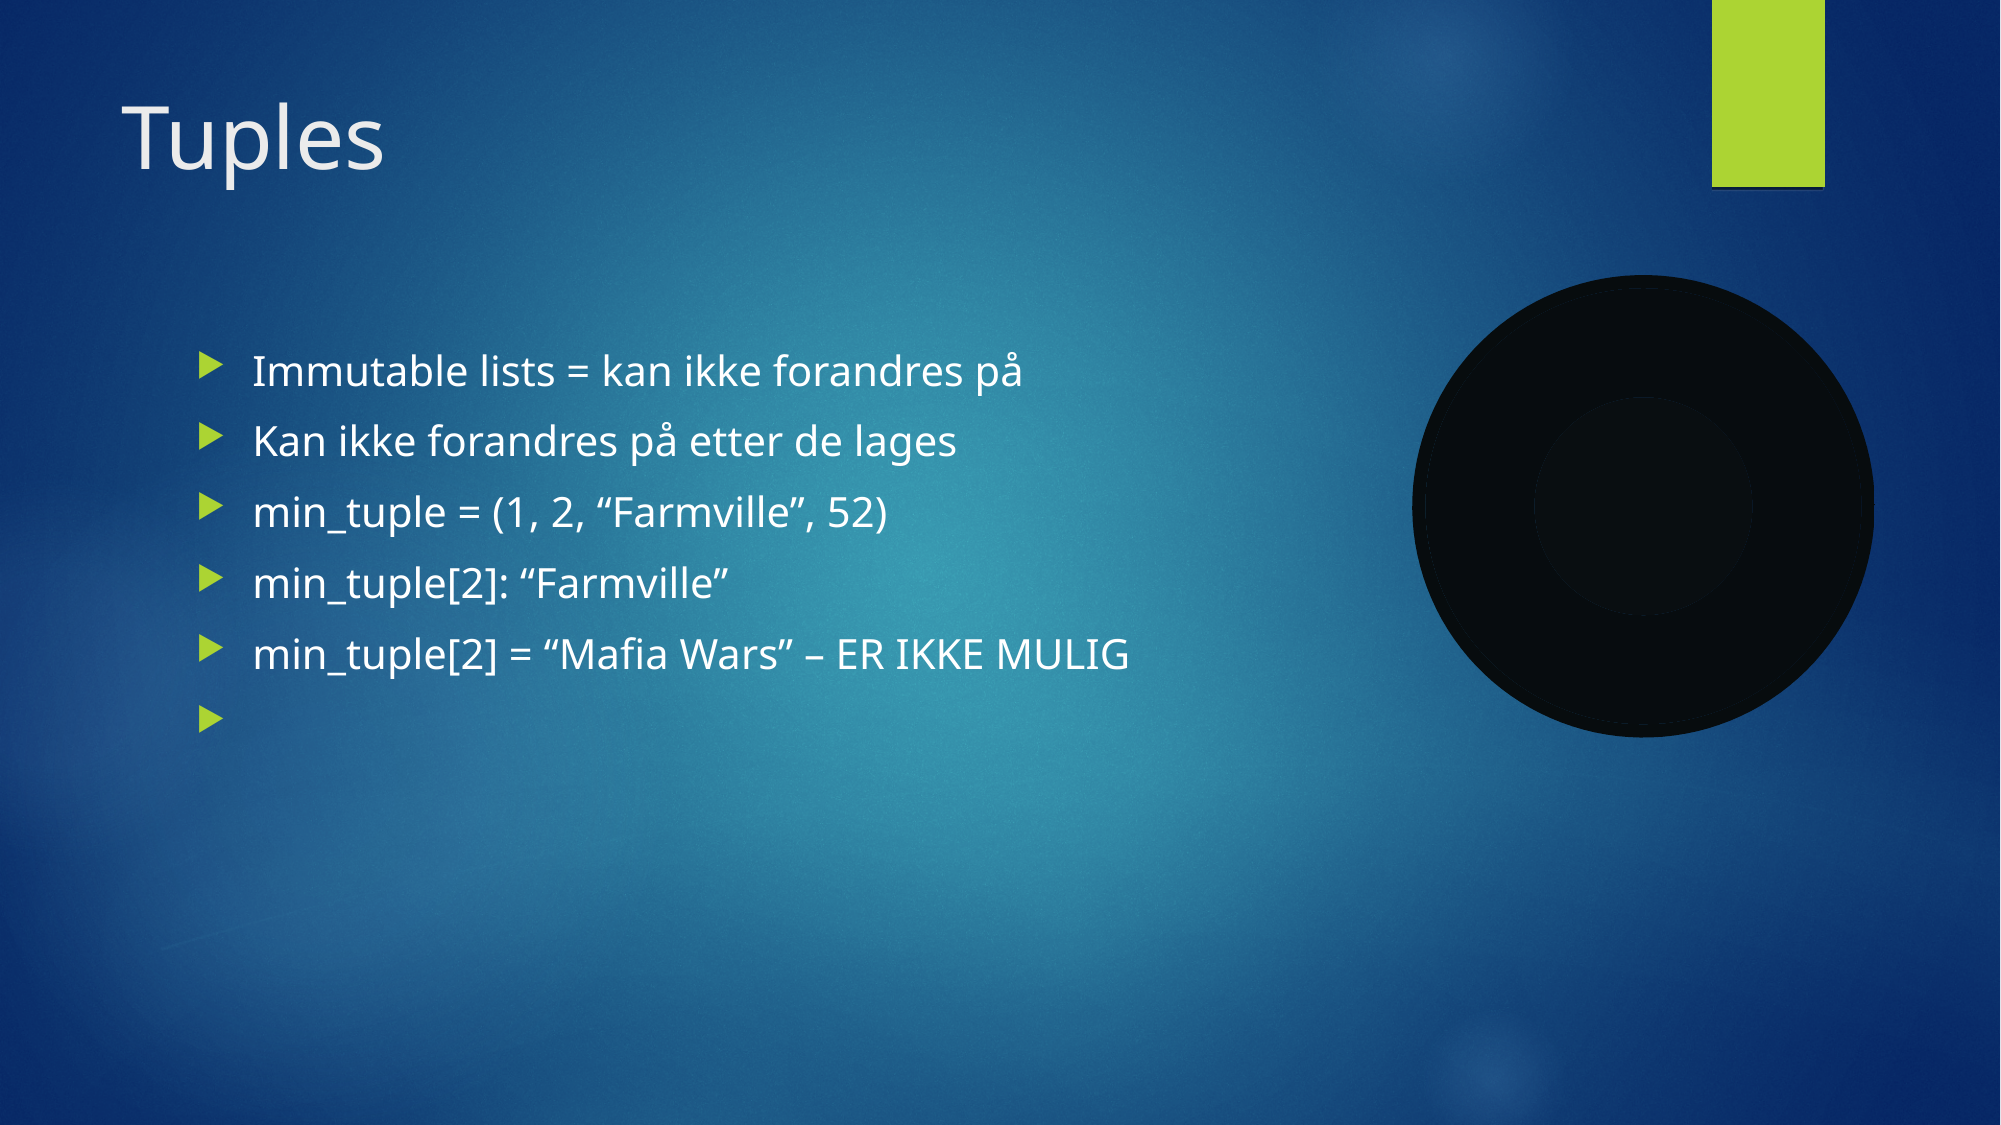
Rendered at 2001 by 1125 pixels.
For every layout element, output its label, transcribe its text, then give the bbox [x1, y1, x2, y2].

list Immutable lists = kan ikke forandres på Kan ikke forandres på etter de lages min_tuple = (1, 2, “Farmville”, 52) min_tuple[2]: “Farmville” min_tuple[2] = “Mafia Wars” – ER IKKE MULIG [181, 336, 1649, 1026]
title Tuples [106, 74, 1649, 305]
